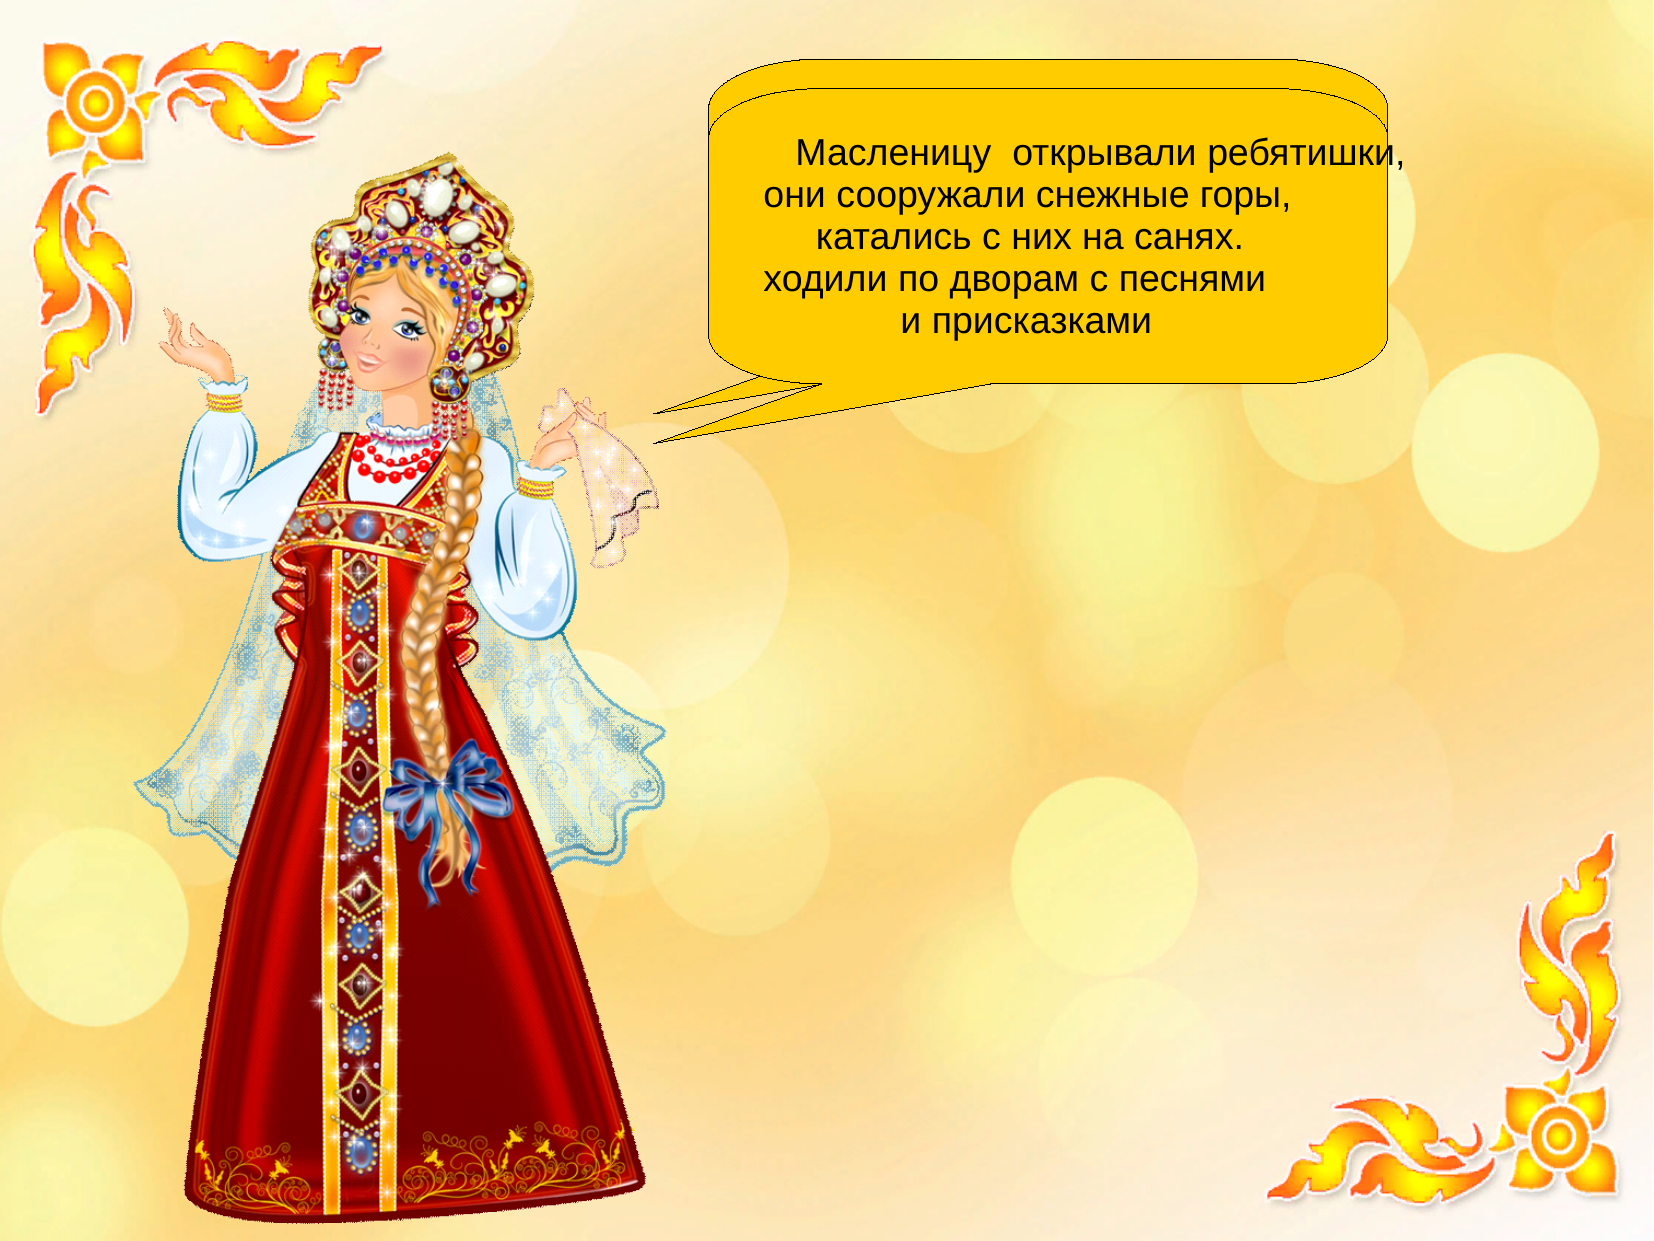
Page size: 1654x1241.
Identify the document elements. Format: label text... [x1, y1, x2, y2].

text_box Здравсствуйте ребята! Вот и масленица к нам пришла! Сегодя я вам расскажу Что такое масленица! [708, 59, 1388, 134]
text_box Масленицу открывали ребятишки, они сооружали снежные горы, катались с них на санях. ходили по дворам с песнями и присказками [653, 88, 1388, 444]
text_box Здравсствуйте ребята! Вот и масленица к нам пришла! Сегодя я вам расскажу Что такое масленица! [653, 376, 818, 414]
picture [0, 0, 1654, 1241]
